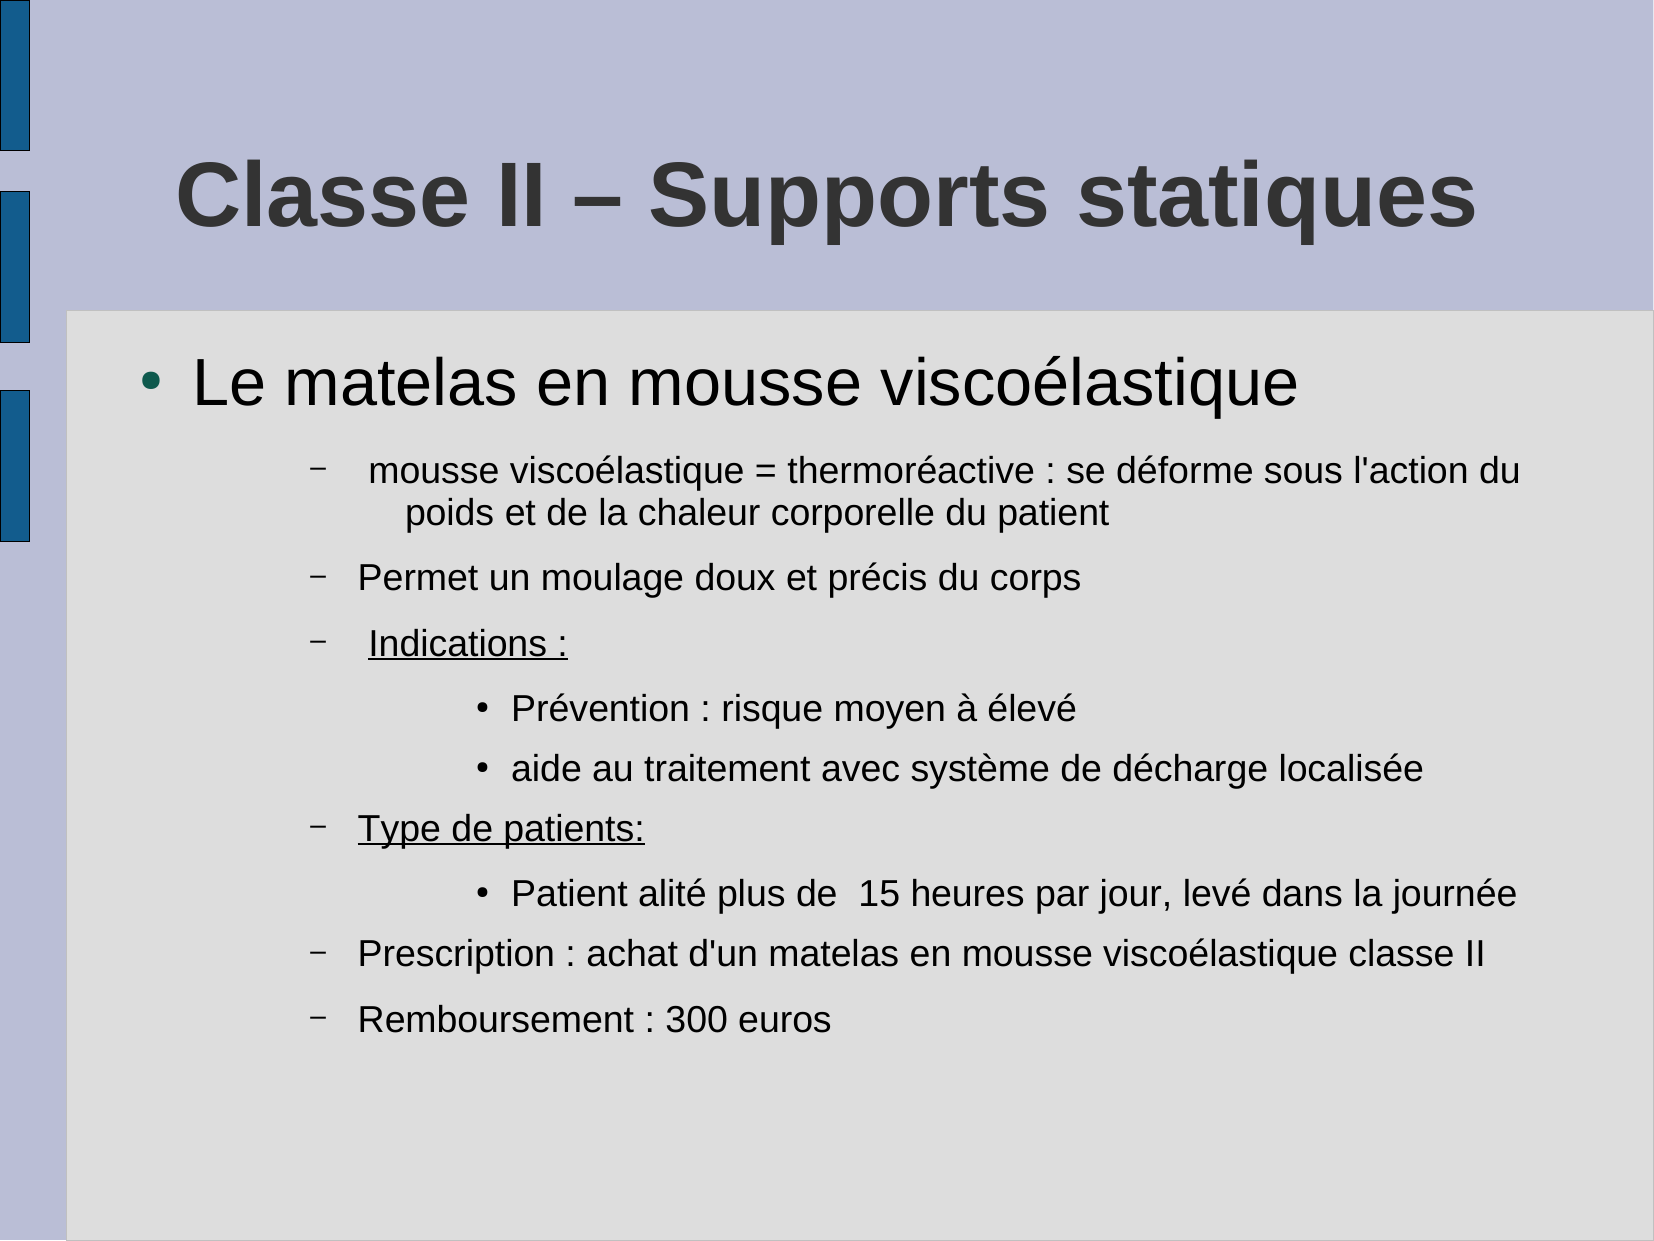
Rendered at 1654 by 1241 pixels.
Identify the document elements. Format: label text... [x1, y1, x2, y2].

title Classe II – Supports statiques [121, 91, 1534, 299]
list Le matelas en mousse viscoélastique mousse viscoélastique = thermoréactive : se déforme sous l'action du poids et de la chaleur corporelle du patient Permet un moulage doux et précis du corps Indications : Prévention : risque moyen à élevé aide au traitement avec système de décharge localisée Type de patients: Patient alité plus de 15 heures par jour, levé dans la journée Prescription : achat d'un matelas en mousse viscoélastique classe II Remboursement : 300 euros [121, 344, 1534, 1127]
